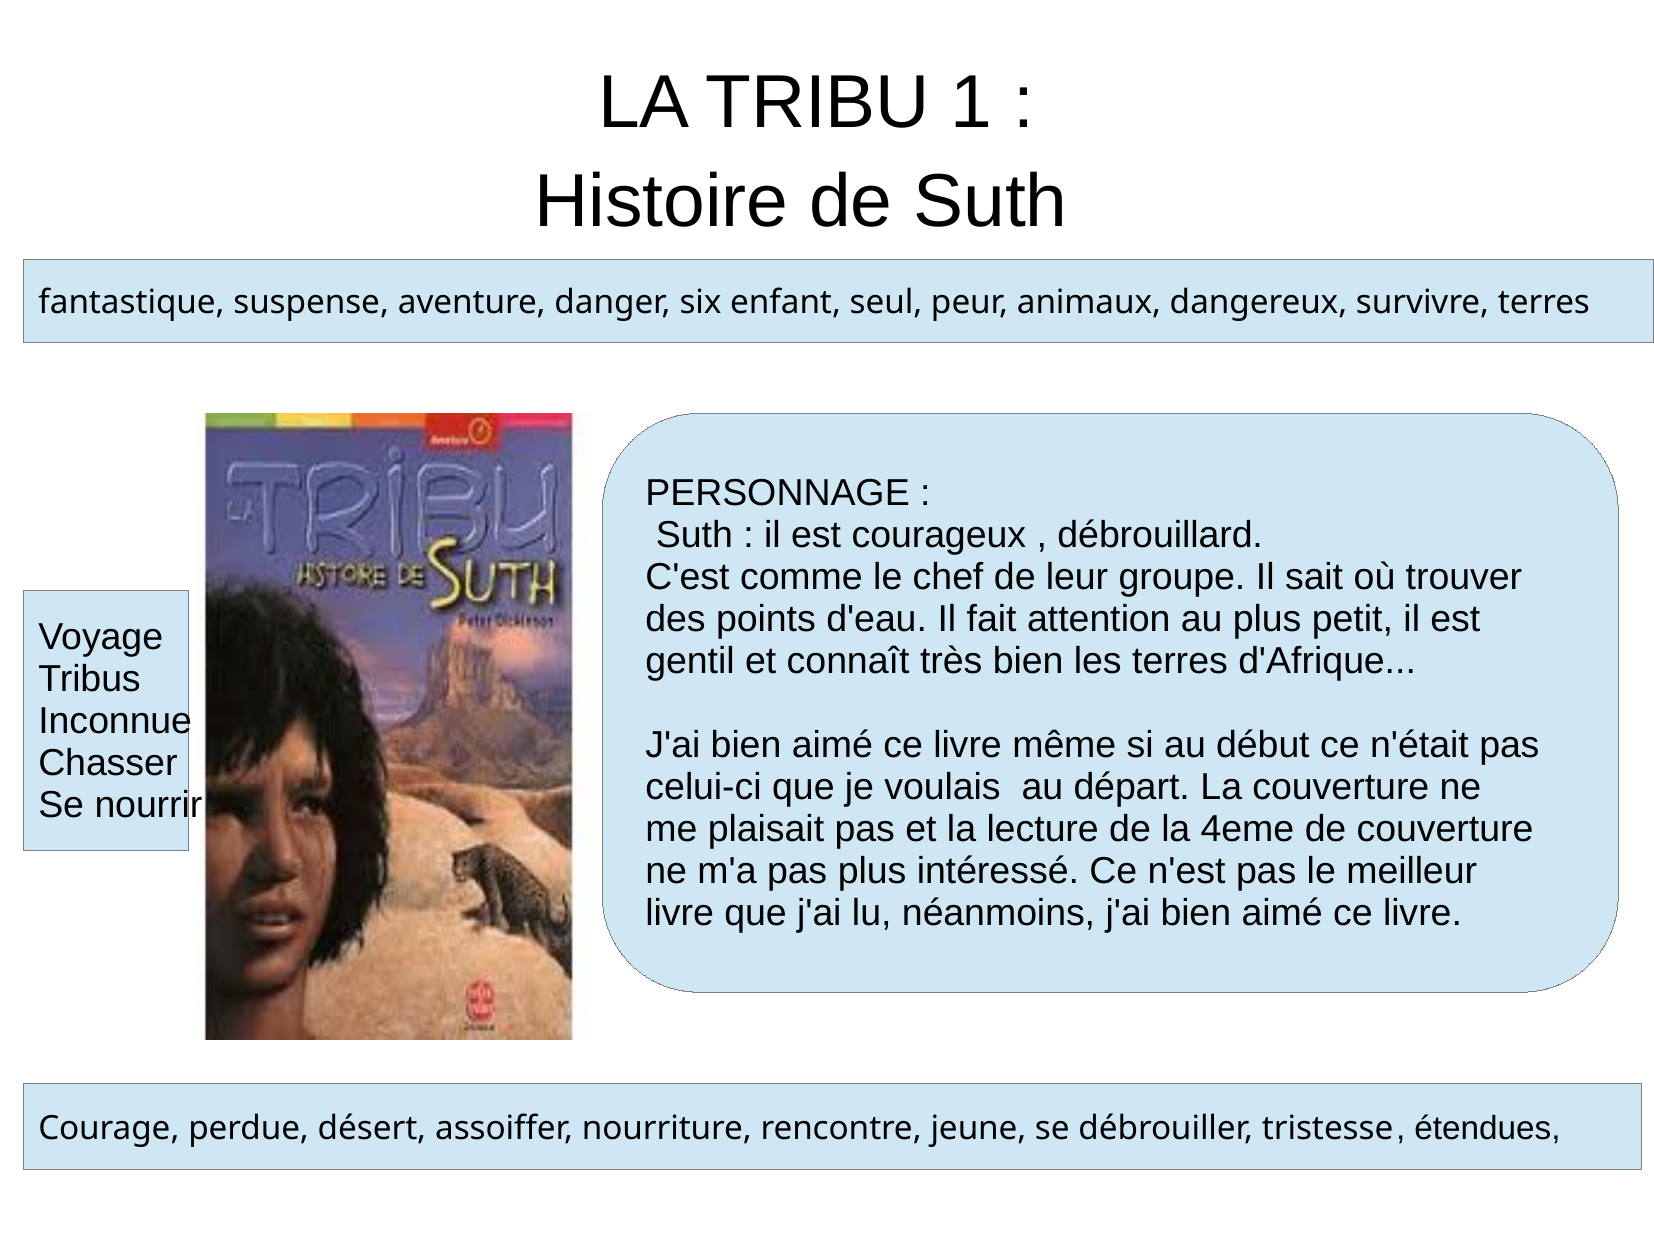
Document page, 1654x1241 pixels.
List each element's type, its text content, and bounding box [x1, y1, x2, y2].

title LA TRIBU 1 : Histoire de Suth [82, 49, 1571, 257]
text_box Voyage Tribus Inconnue Chasser Se nourrir [23, 590, 189, 851]
text_box Courage, perdue, désert, assoiffer, nourriture, rencontre, jeune, se débrouiller, tristesse, étendues, [23, 1083, 1642, 1170]
text_box fantastique, suspense, aventure, danger, six enfant, seul, peur, animaux, dangereux, survivre, terres [23, 259, 1654, 343]
picture [129, 413, 650, 1040]
text_box PERSONNAGE : Suth : il est courageux , débrouillard. C'est comme le chef de leur groupe. Il sait où trouver des points d'eau. Il fait attention au plus petit, il est gentil et connaît très bien les terres d'Afrique... J'ai bien aimé ce livre même si au début ce n'était pas celui-ci que je voulais au départ. La couverture ne me plaisait pas et la lecture de la 4eme de couverture ne m'a pas plus intéressé. Ce n'est pas le meilleur livre que j'ai lu, néanmoins, j'ai bien aimé ce livre. [602, 413, 1619, 993]
